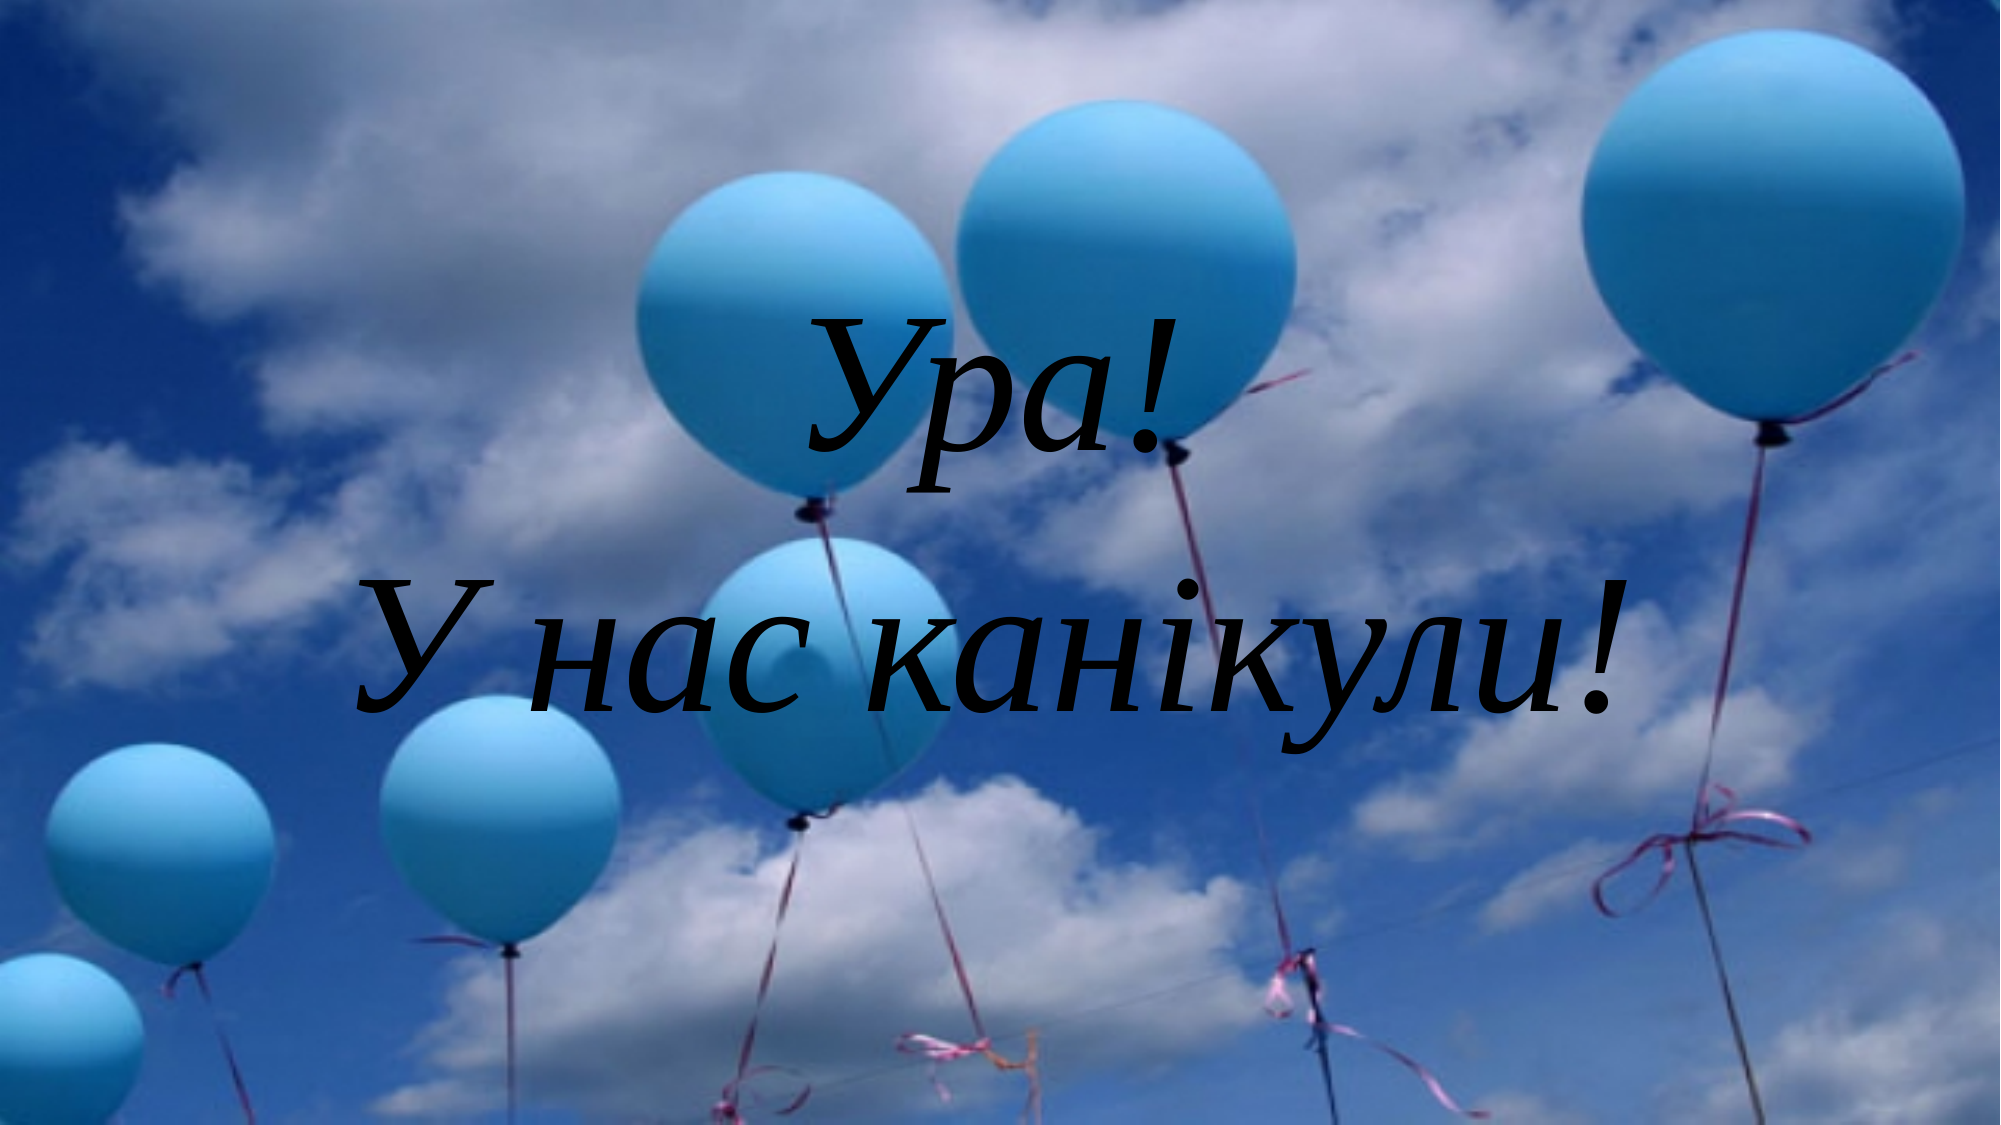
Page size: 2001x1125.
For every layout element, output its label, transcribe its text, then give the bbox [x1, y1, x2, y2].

list Ура! У нас канікули! [256, 242, 1720, 825]
picture [0, 0, 2000, 1125]
